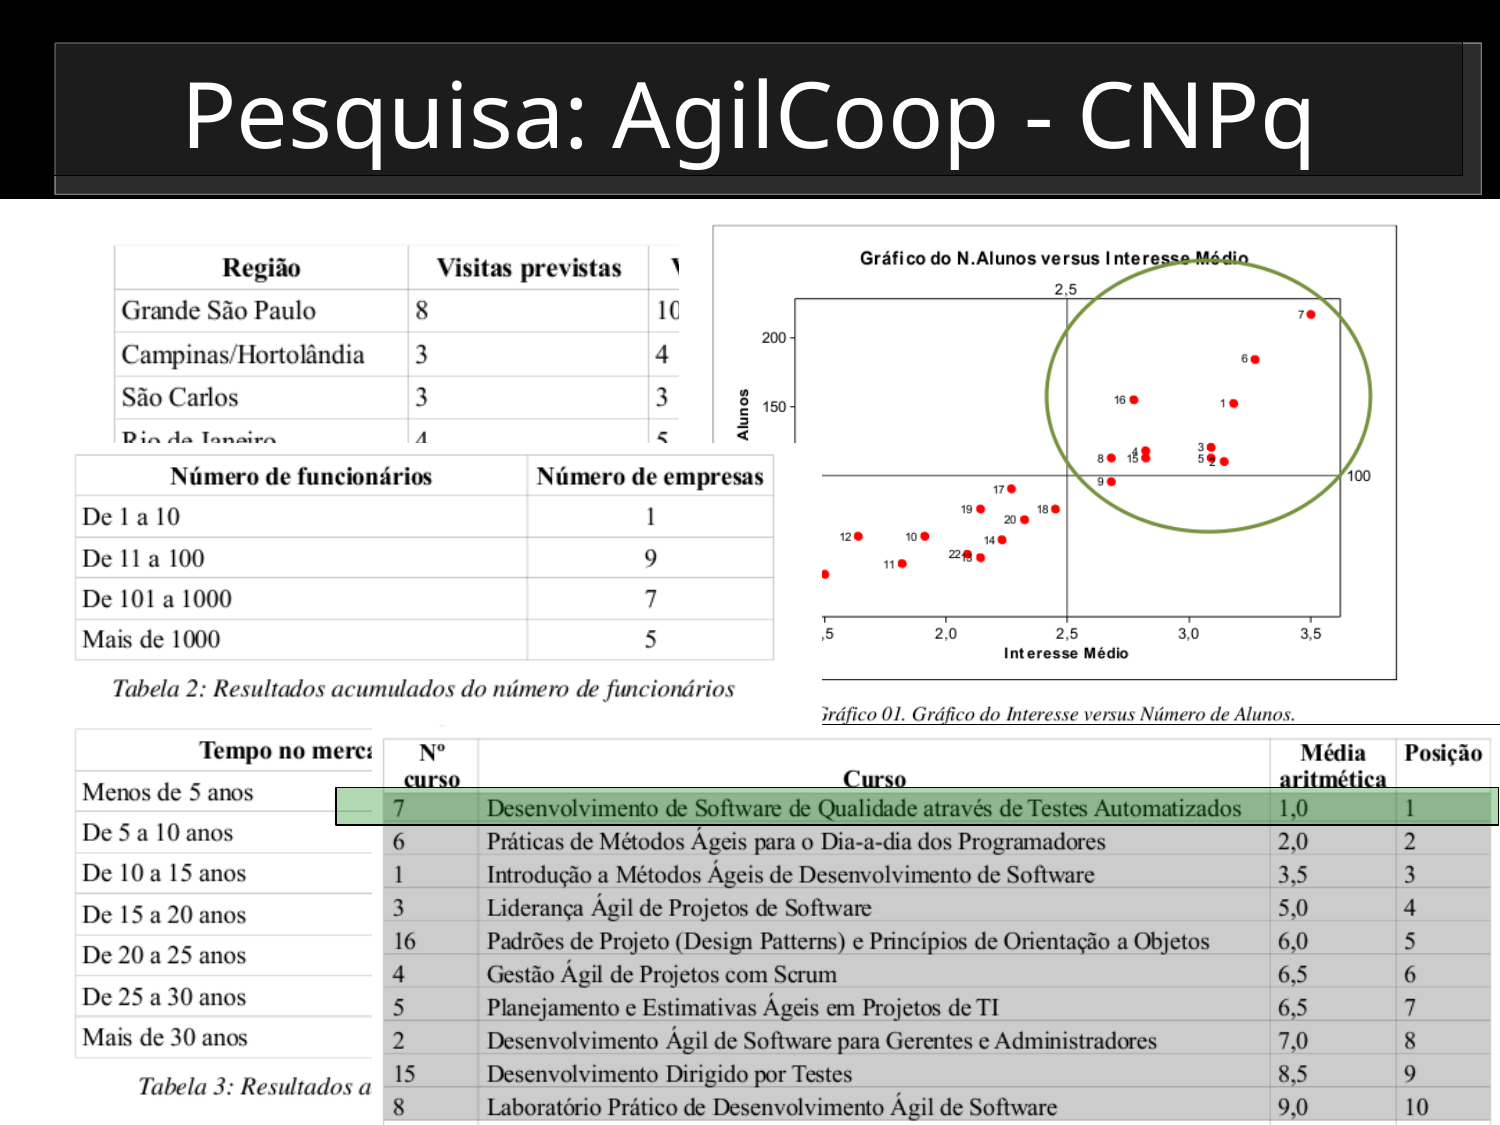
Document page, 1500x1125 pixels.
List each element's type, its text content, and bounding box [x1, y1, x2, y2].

title Pesquisa: AgilCoop - CNPq [29, 38, 1471, 188]
text_box [335, 787, 1499, 826]
picture [0, 199, 1500, 1125]
